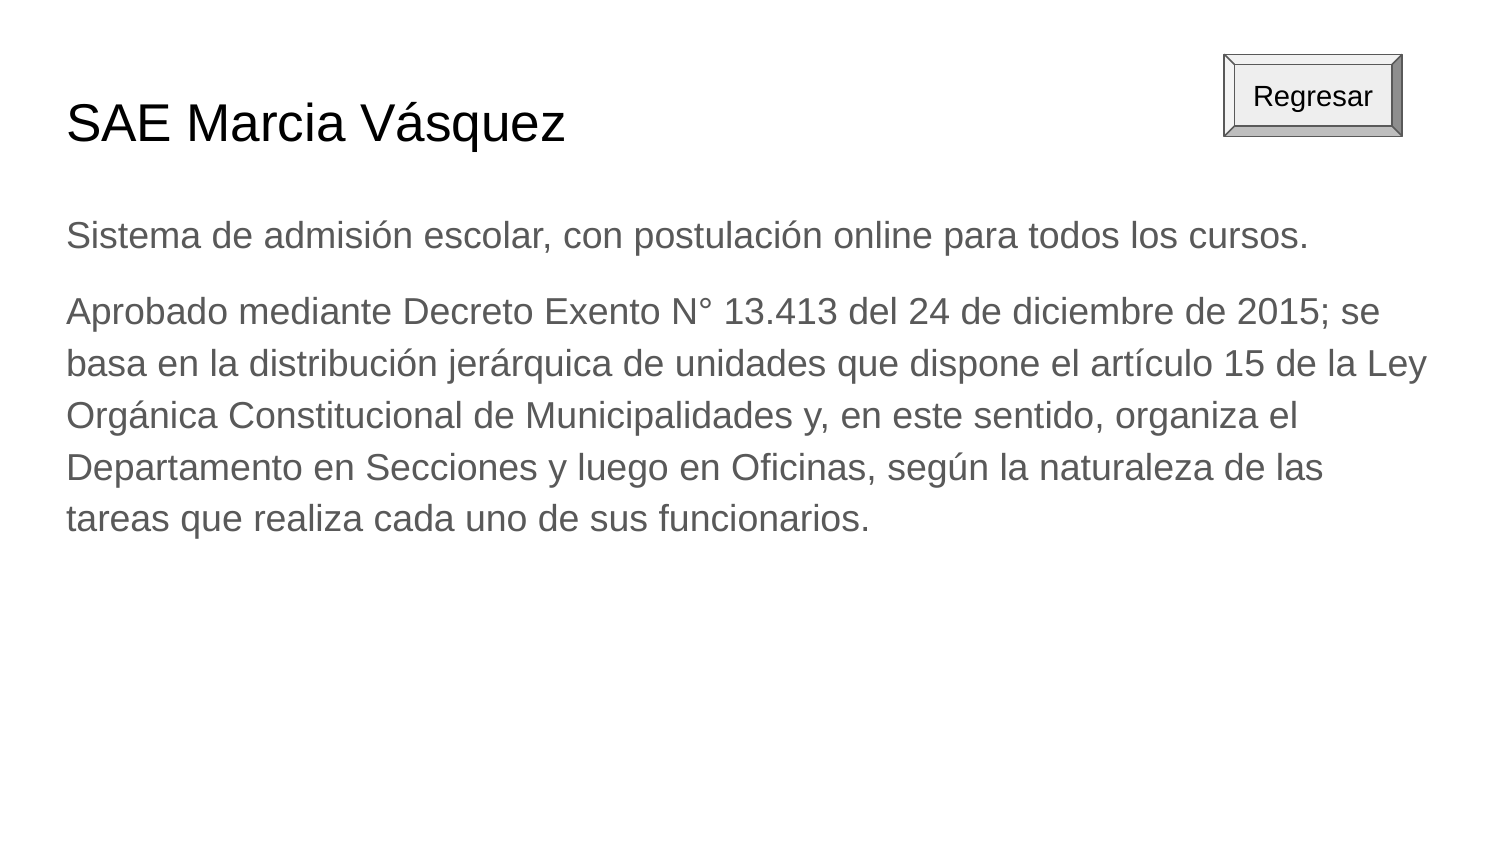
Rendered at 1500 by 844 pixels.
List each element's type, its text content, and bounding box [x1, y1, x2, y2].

list Sistema de admisión escolar, con postulación online para todos los cursos. Aprobado mediante Decreto Exento N° 13.413 del 24 de diciembre de 2015; se basa en la distribución jerárquica de unidades que dispone el artículo 15 de la Ley Orgánica Constitucional de Municipalidades y, en este sentido, organiza el Departamento en Secciones y luego en Oficinas, según la naturaleza de las tareas que realiza cada uno de sus funcionarios. [51, 189, 1449, 750]
title SAE Marcia Vásquez [51, 72, 1449, 167]
text_box Regresar [1235, 65, 1391, 126]
